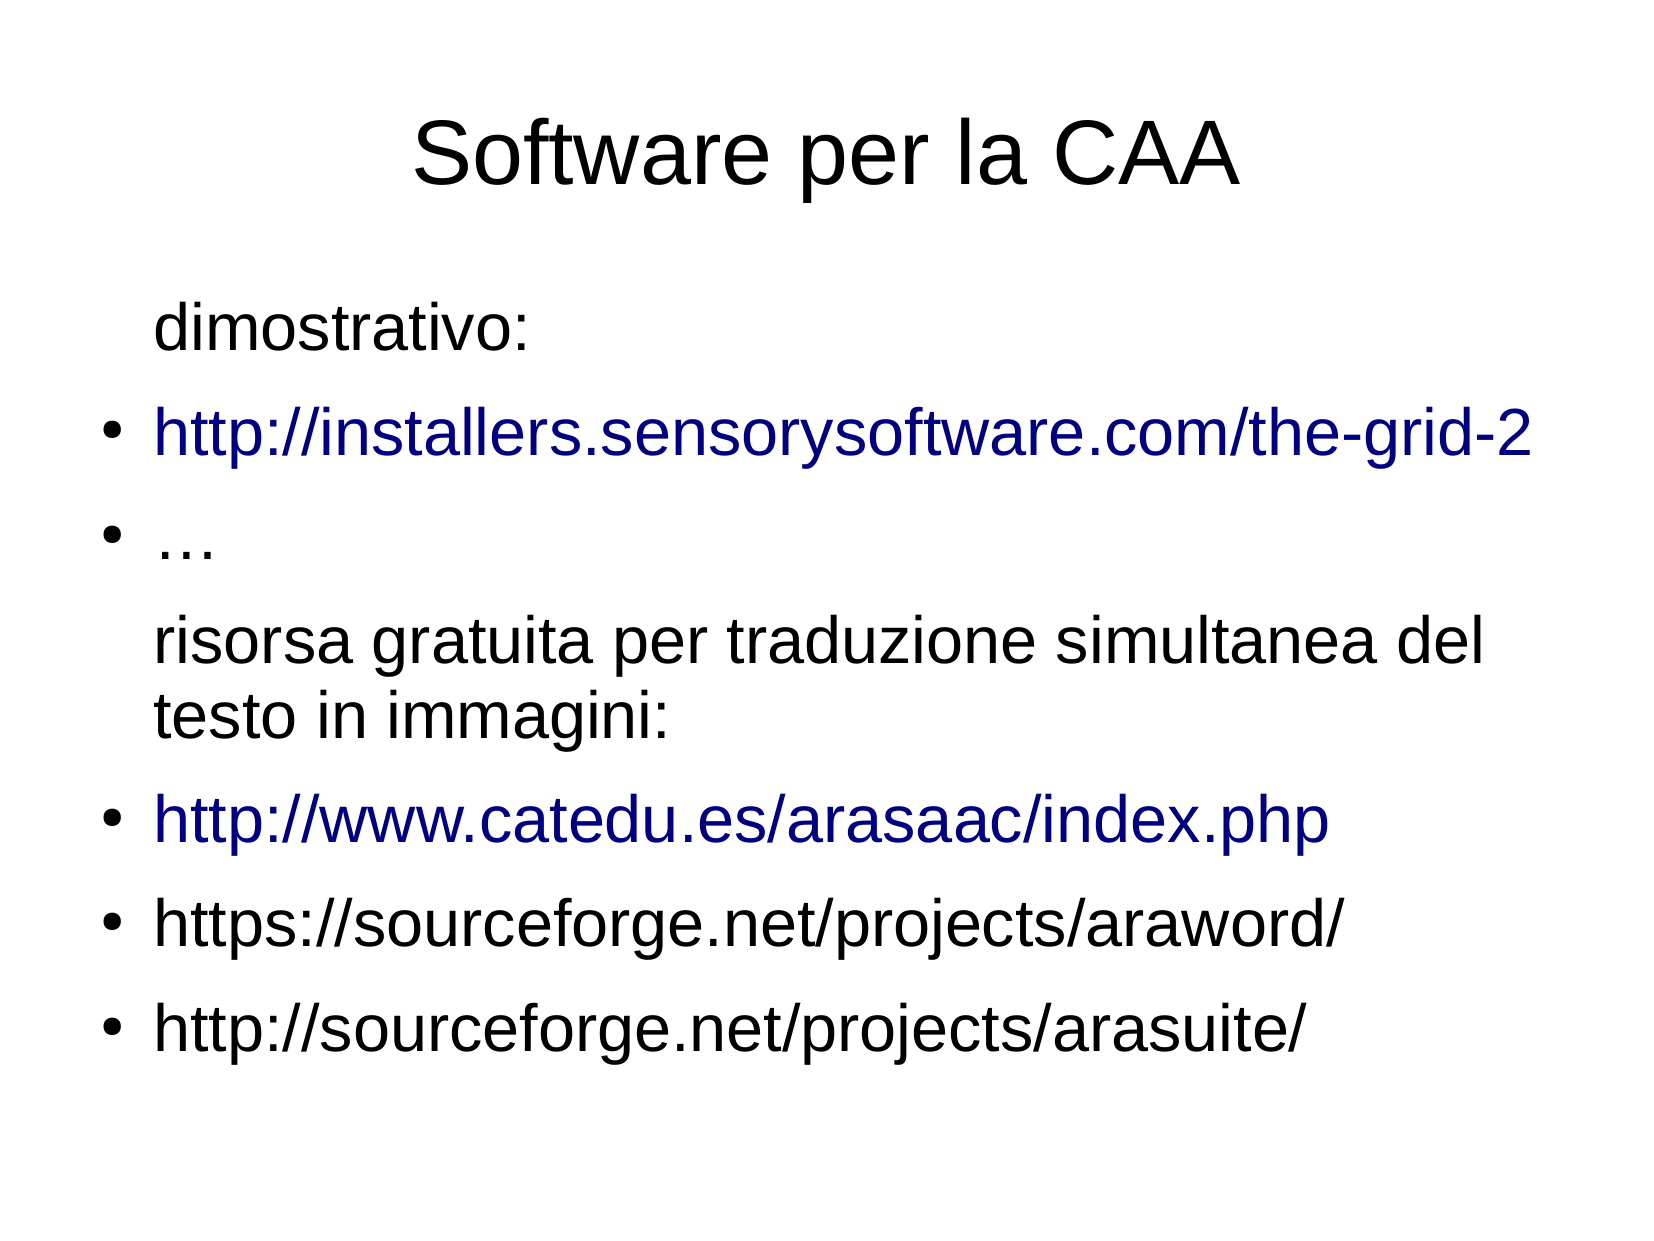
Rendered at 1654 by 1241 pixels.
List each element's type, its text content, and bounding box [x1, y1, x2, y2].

list dimostrativo: http://installers.sensorysoftware.com/the-grid-2 … risorsa gratuita per traduzione simultanea del testo in immagini: http://www.catedu.es/arasaac/index.php https://sourceforge.net/projects/araword/ http://sourceforge.net/projects/arasuite/ [82, 290, 1571, 1094]
title Software per la CAA [82, 56, 1571, 250]
